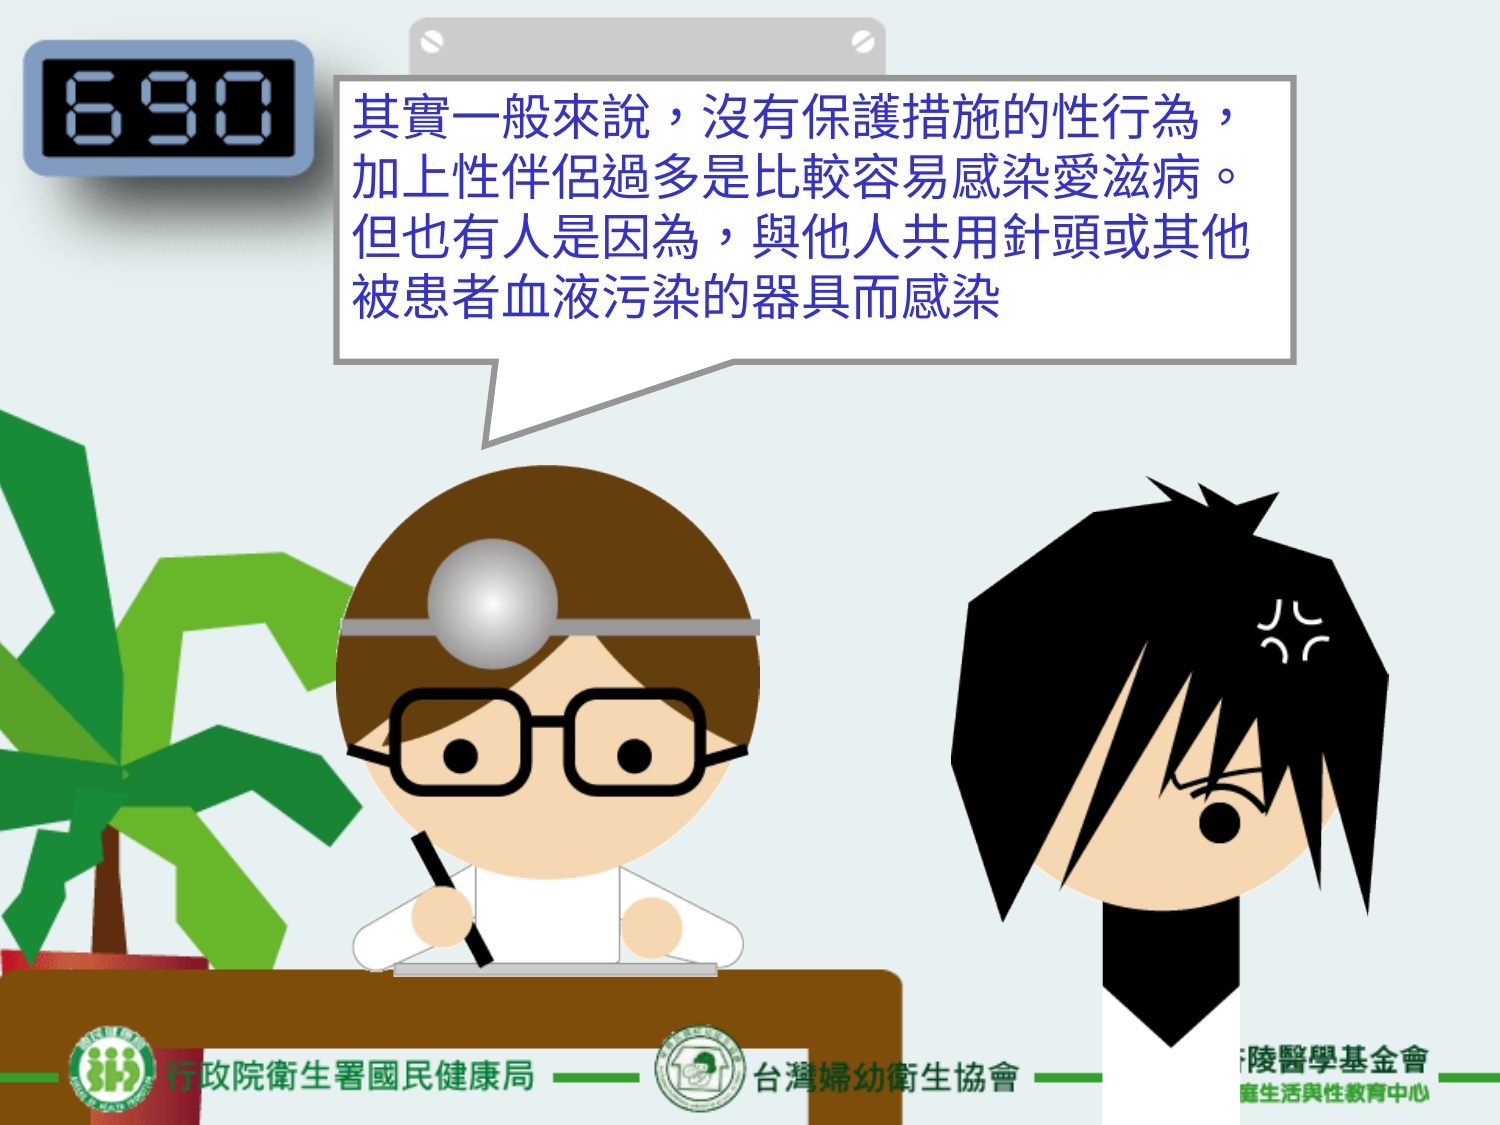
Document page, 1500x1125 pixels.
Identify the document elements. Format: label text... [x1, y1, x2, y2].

text_box 其實一般來說，沒有保護措施的性行為，加上性伴侶過多是比較容易感染愛滋病。 但也有人是因為，與他人共用針頭或其他被患者血液污染的器具而感染 [336, 78, 1294, 446]
picture [0, 0, 1500, 1125]
